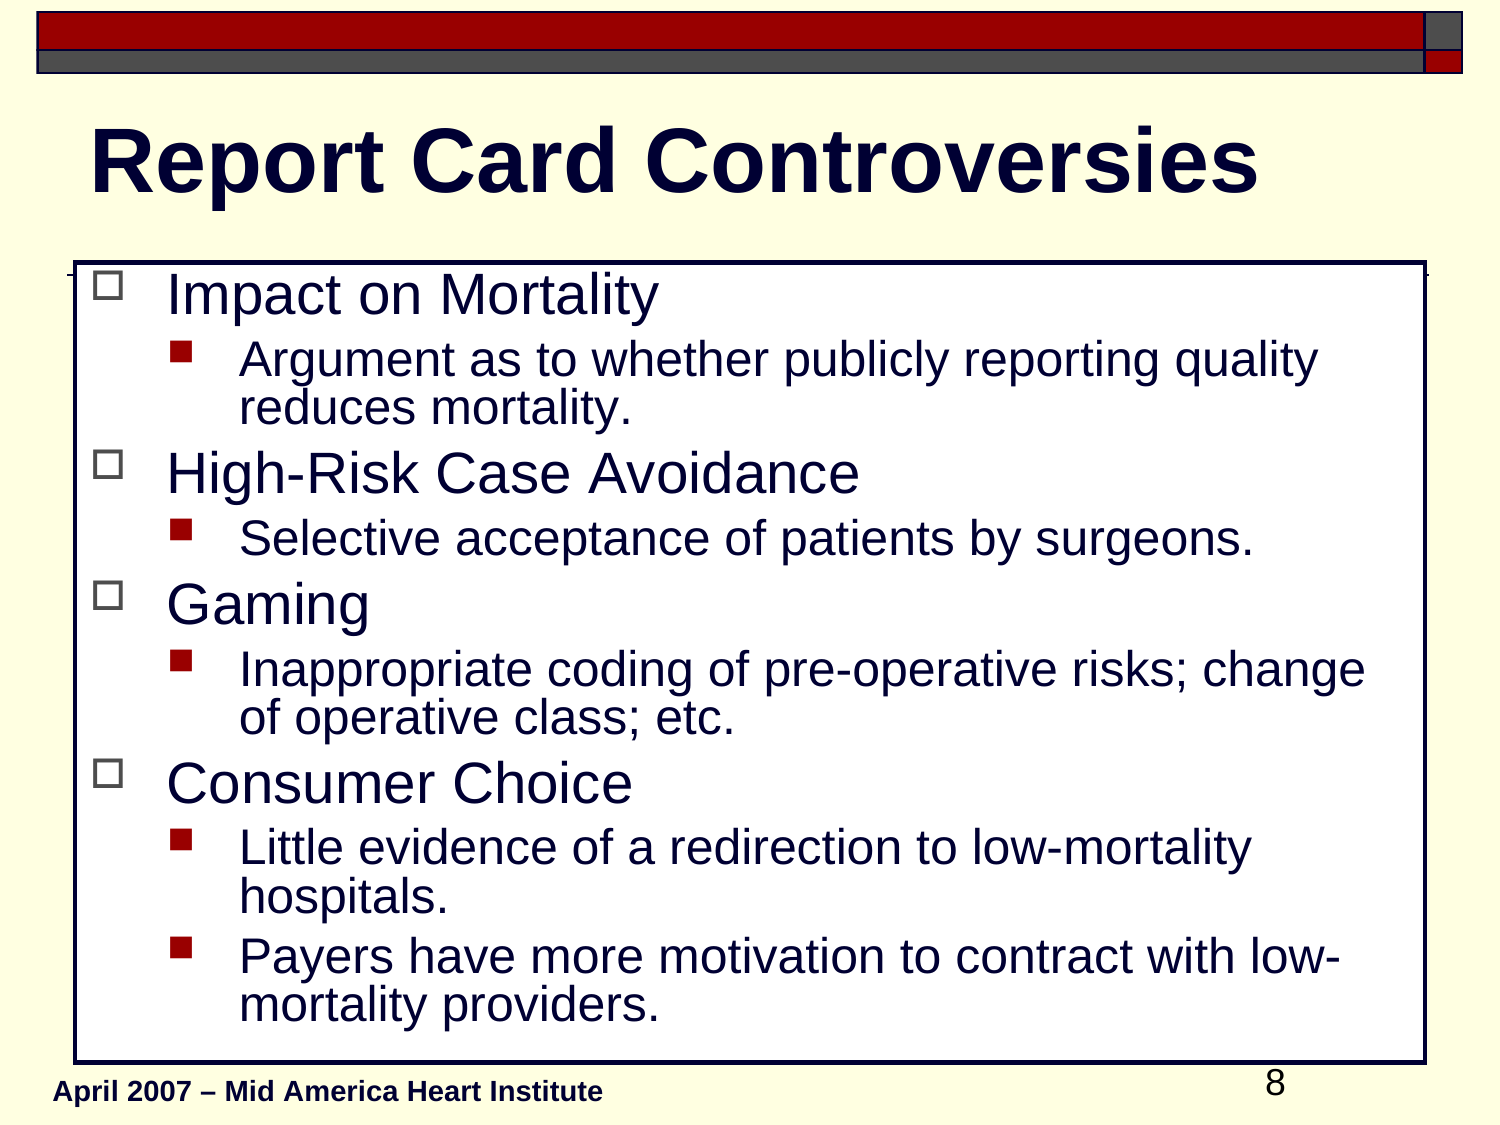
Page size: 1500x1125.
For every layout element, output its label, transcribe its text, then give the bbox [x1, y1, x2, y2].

title Report Card Controversies [75, 87, 1426, 226]
list Impact on Mortality Argument as to whether publicly reporting quality reduces mortality. High-Risk Case Avoidance Selective acceptance of patients by surgeons. Gaming Inappropriate coding of pre-operative risks; change of operative class; etc. Consumer Choice Little evidence of a redirection to low-mortality hospitals. Payers have more motivation to contract with low-mortality providers. [75, 262, 1426, 1063]
